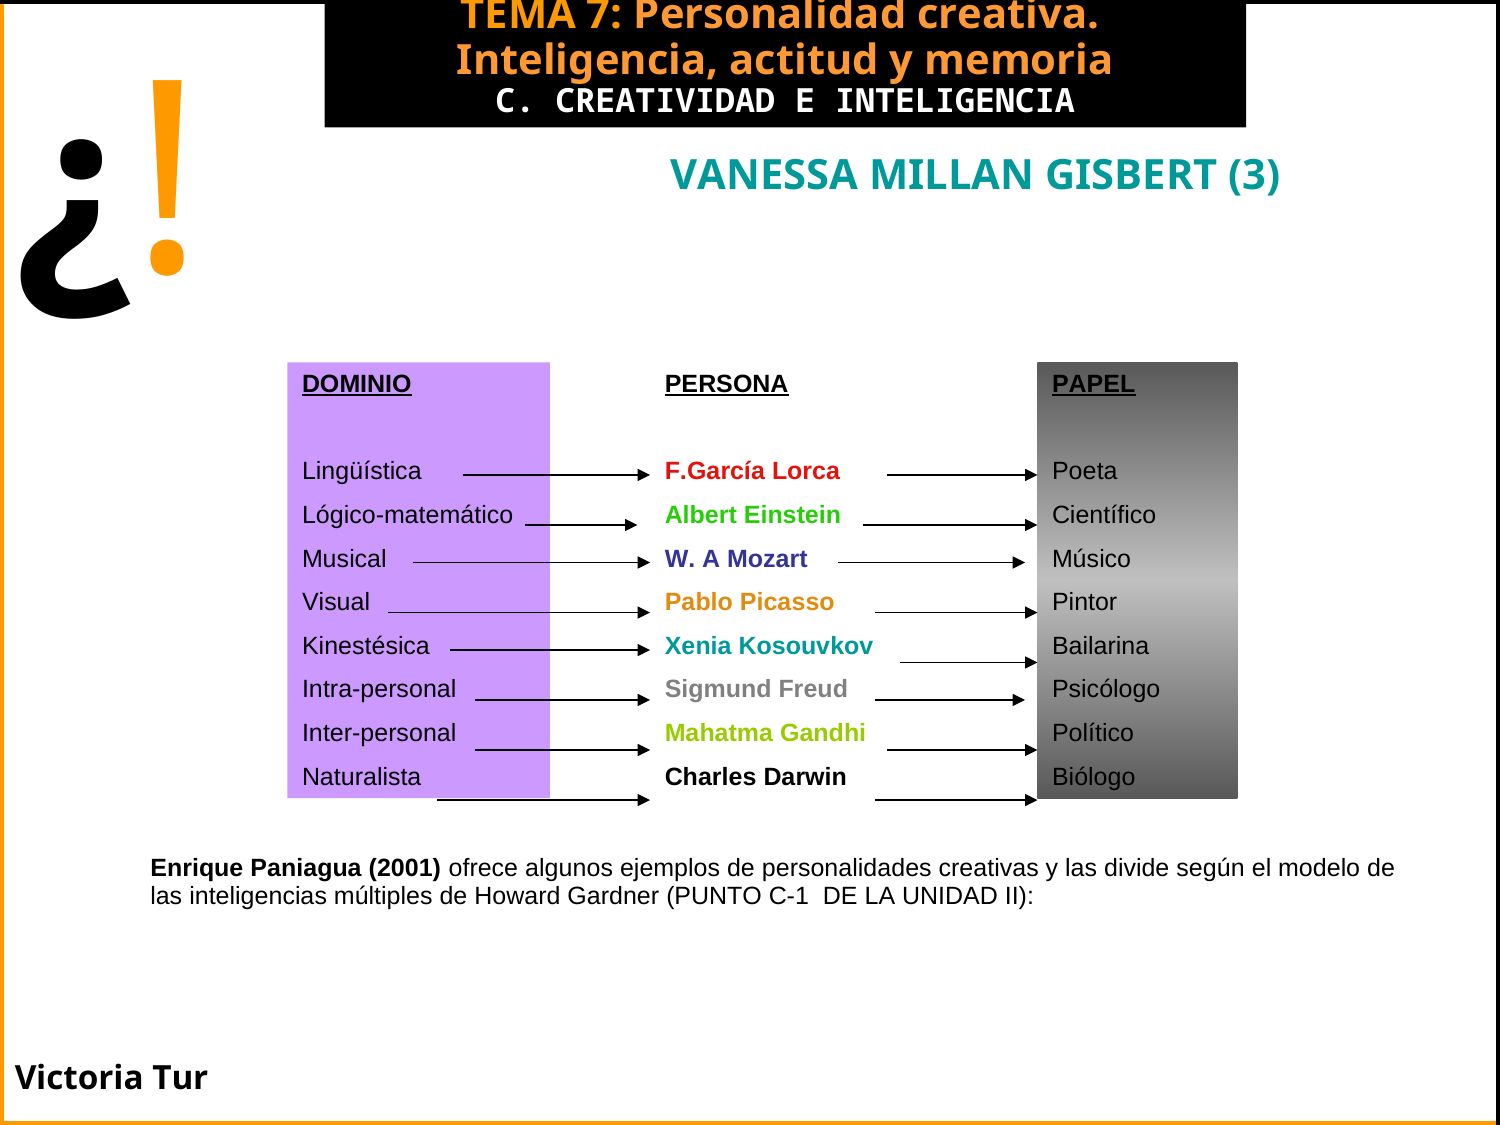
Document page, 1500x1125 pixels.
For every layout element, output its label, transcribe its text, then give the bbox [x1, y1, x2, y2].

text_box PAPEL Poeta Científico Músico Pintor Bailarina Psicólogo Político Biólogo [1037, 362, 1238, 799]
text_box Enrique Paniagua (2001) ofrece algunos ejemplos de personalidades creativas y las divide según el modelo de las inteligencias múltiples de Howard Gardner (PUNTO C-1 DE LA UNIDAD II): [135, 846, 1449, 918]
text_box VANESSA MILLAN GISBERT (3) [655, 137, 1469, 210]
text_box DOMINIO Lingüística Lógico-matemático Musical Visual Kinestésica Intra-personal Inter-personal Naturalista [287, 362, 550, 799]
text_box PERSONA F.García Lorca Albert Einstein W. A Mozart Pablo Picasso Xenia Kosouvkov Sigmund Freud Mahatma Gandhi Charles Darwin [649, 362, 913, 886]
